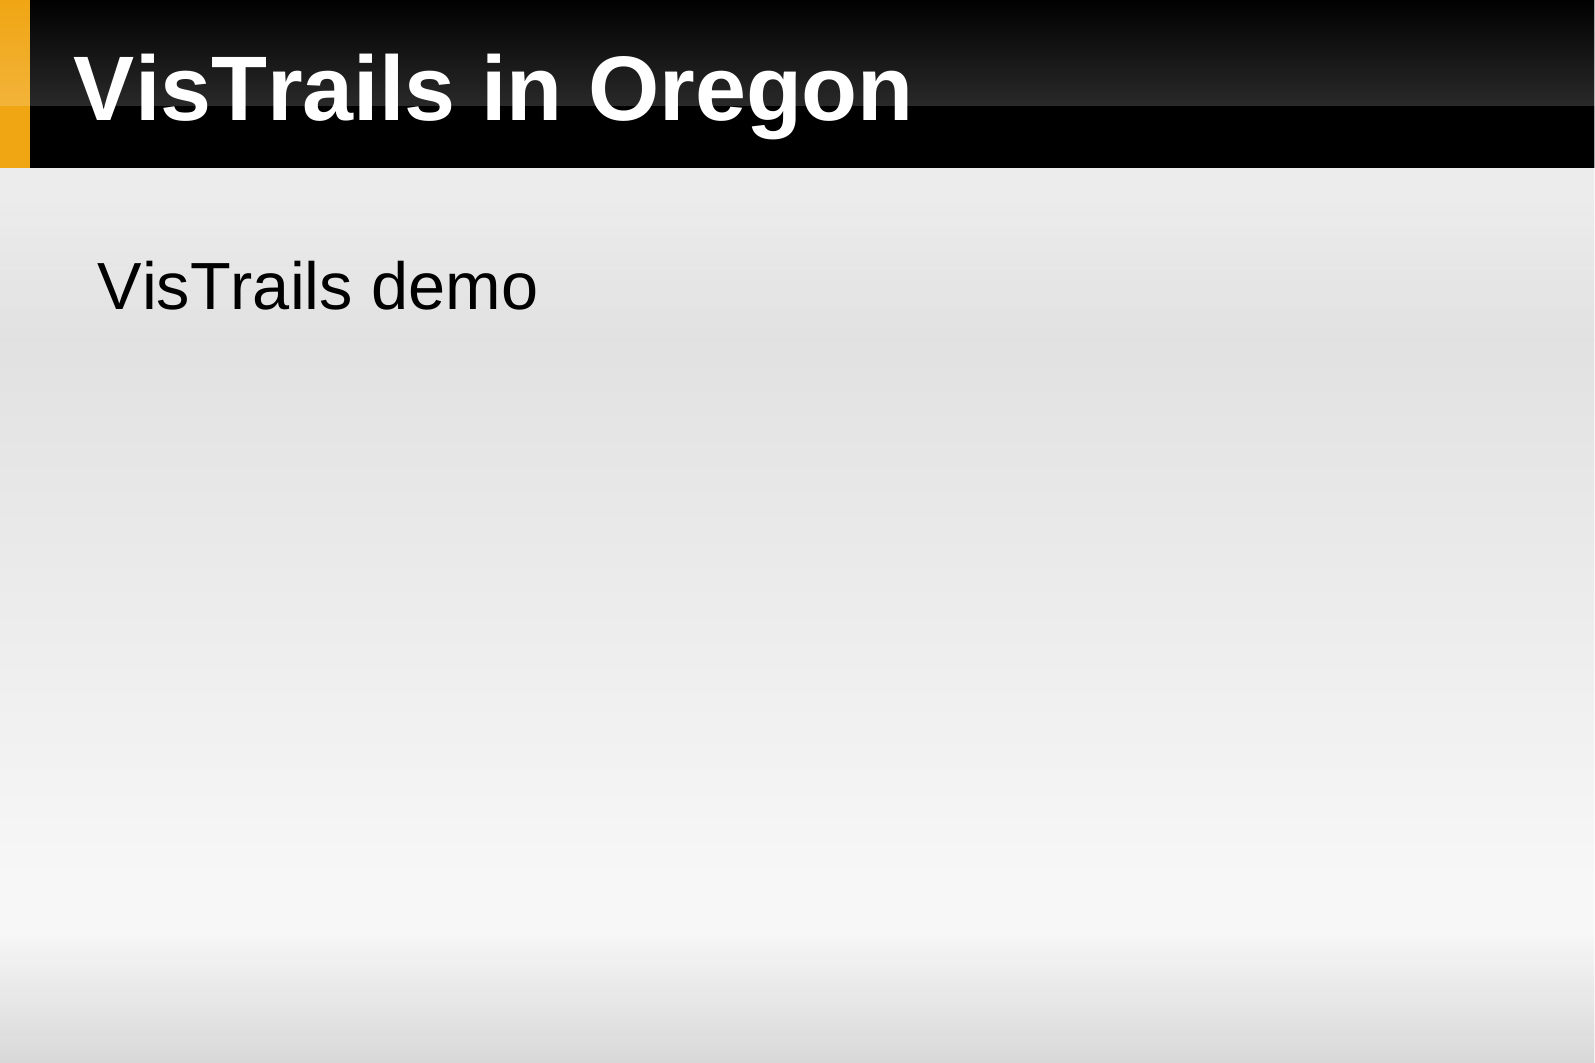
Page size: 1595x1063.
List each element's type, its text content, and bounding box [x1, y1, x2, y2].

picture [0, 0, 1595, 1063]
list VisTrails demo [79, 248, 780, 936]
title VisTrails in Oregon [74, 7, 1510, 171]
